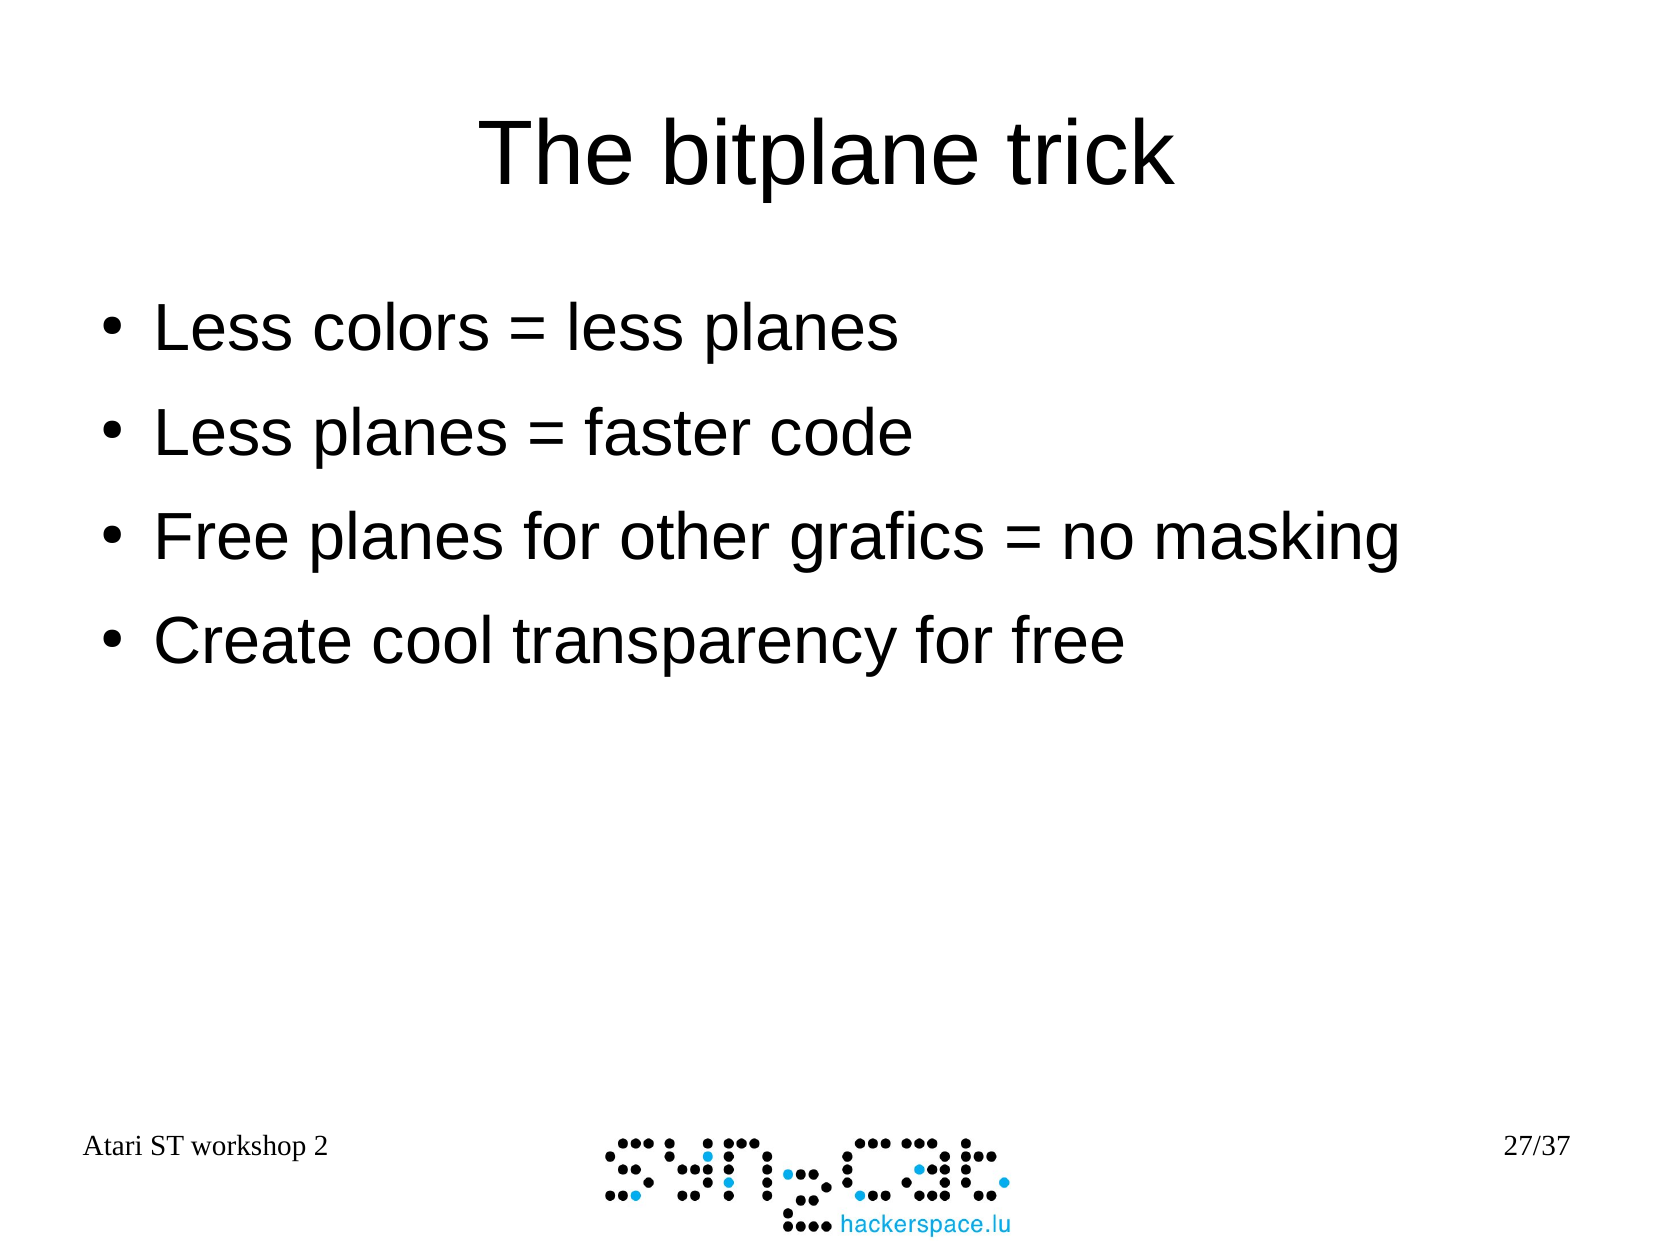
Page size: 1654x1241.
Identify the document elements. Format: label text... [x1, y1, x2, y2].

title The bitplane trick [82, 49, 1571, 257]
list Less colors = less planes Less planes = faster code Free planes for other grafics = no masking Create cool transparency for free [82, 290, 1571, 1109]
picture [600, 1124, 1025, 1241]
